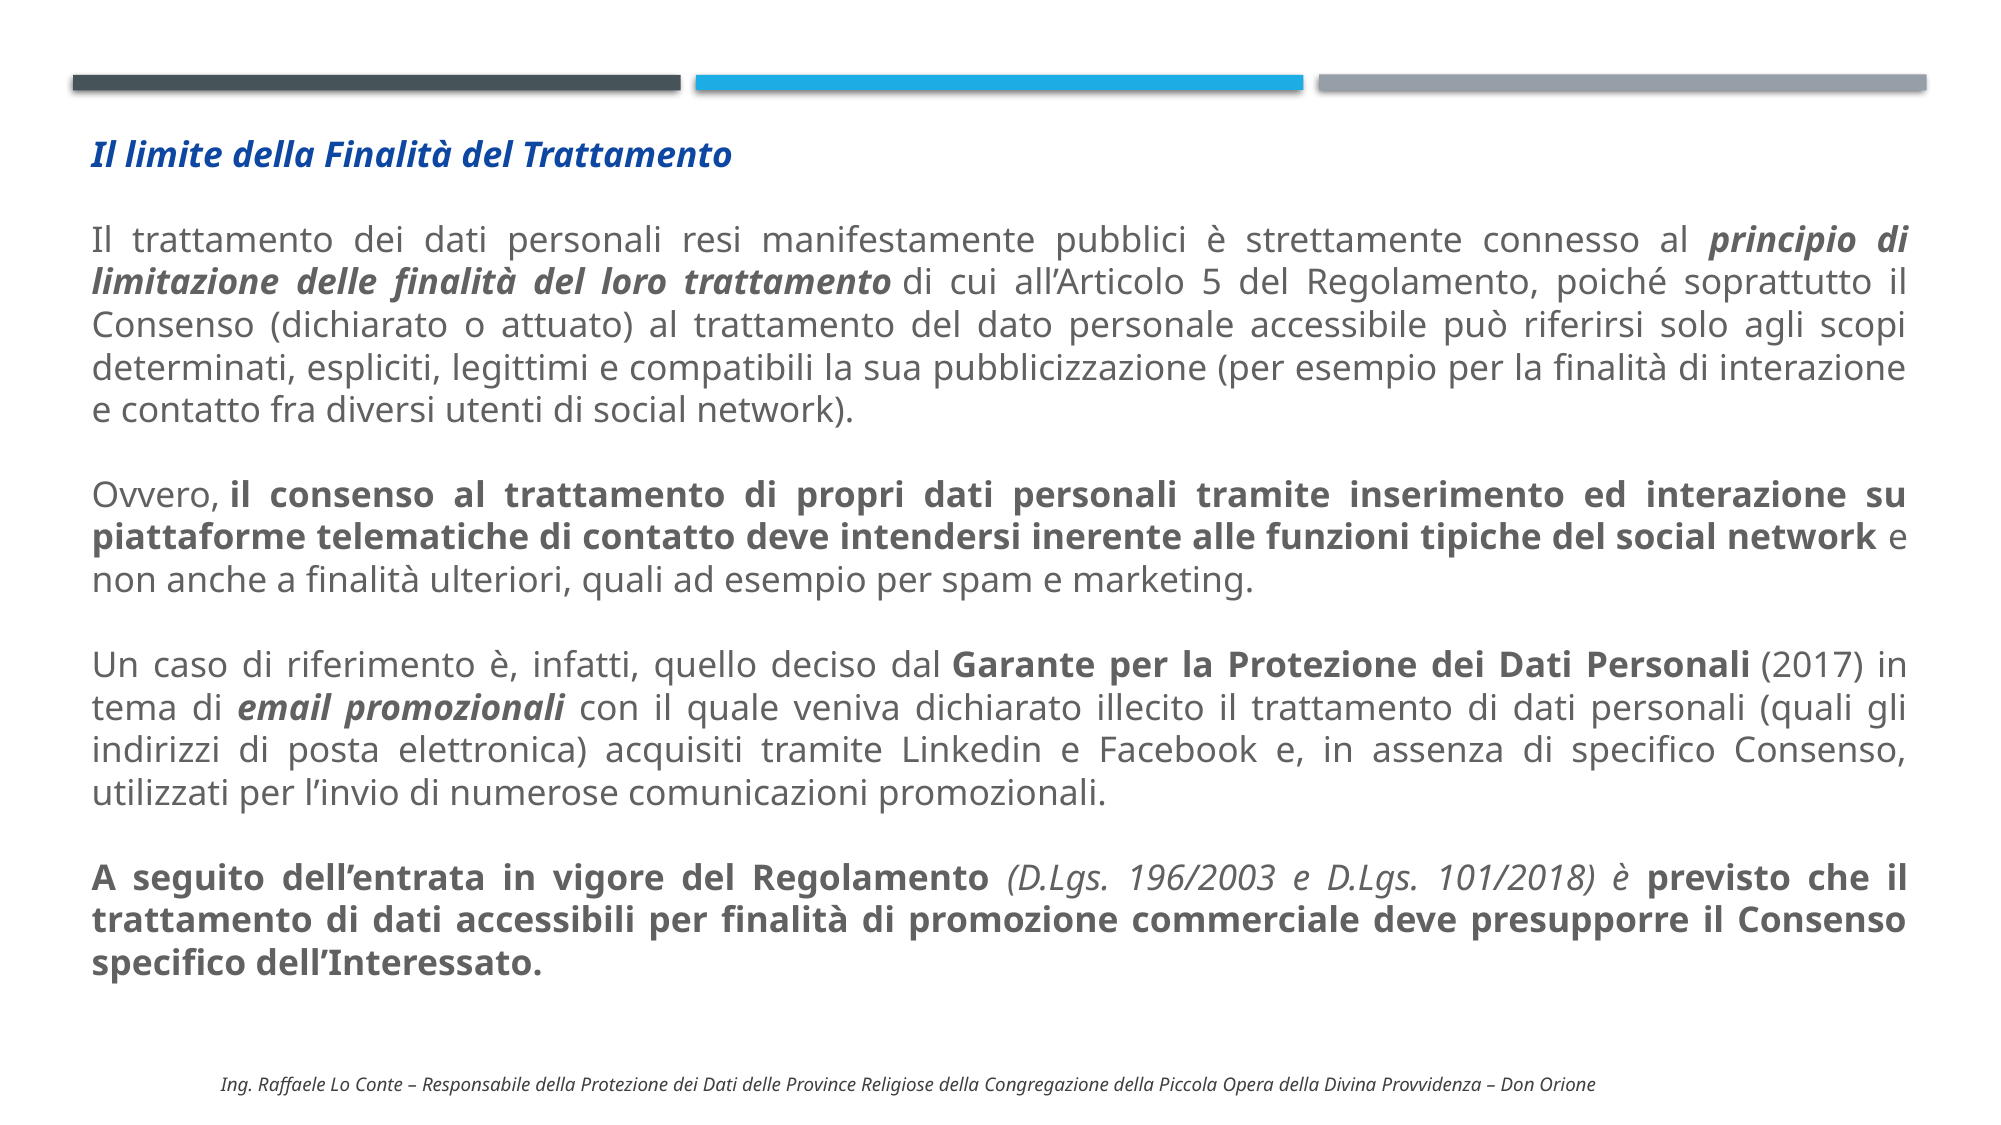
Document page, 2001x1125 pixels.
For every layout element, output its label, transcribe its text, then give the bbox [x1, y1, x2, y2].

text_box Il limite della Finalità del Trattamento Il trattamento dei dati personali resi manifestamente pubblici è strettamente connesso al principio di limitazione delle finalità del loro trattamento di cui all’Articolo 5 del Regolamento, poiché soprattutto il Consenso (dichiarato o attuato) al trattamento del dato personale accessibile può riferirsi solo agli scopi determinati, espliciti, legittimi e compatibili la sua pubblicizzazione (per esempio per la finalità di interazione e contatto fra diversi utenti di social network). Ovvero, il consenso al trattamento di propri dati personali tramite inserimento ed interazione su piattaforme telematiche di contatto deve intendersi inerente alle funzioni tipiche del social network e non anche a finalità ulteriori, quali ad esempio per spam e marketing. Un caso di riferimento è, infatti, quello deciso dal Garante per la Protezione dei Dati Personali (2017) in tema di email promozionali con il quale veniva dichiarato illecito il trattamento di dati personali (quali gli indirizzi di posta elettronica) acquisiti tramite Linkedin e Facebook e, in assenza di specifico Consenso, utilizzati per l’invio di numerose comunicazioni promozionali. A seguito dell’entrata in vigore del Regolamento (D.Lgs. 196/2003 e D.Lgs. 101/2018) è previsto che il trattamento di dati accessibili per finalità di promozione commerciale deve presupporre il Consenso specifico dell’Interessato. [76, 124, 1923, 990]
slide_number Ing. Raffaele Lo Conte – Responsabile della Protezione dei Dati delle Province Religiose della Congregazione della Piccola Opera della Divina Provvidenza – Don Orione [100, 1053, 1715, 1114]
